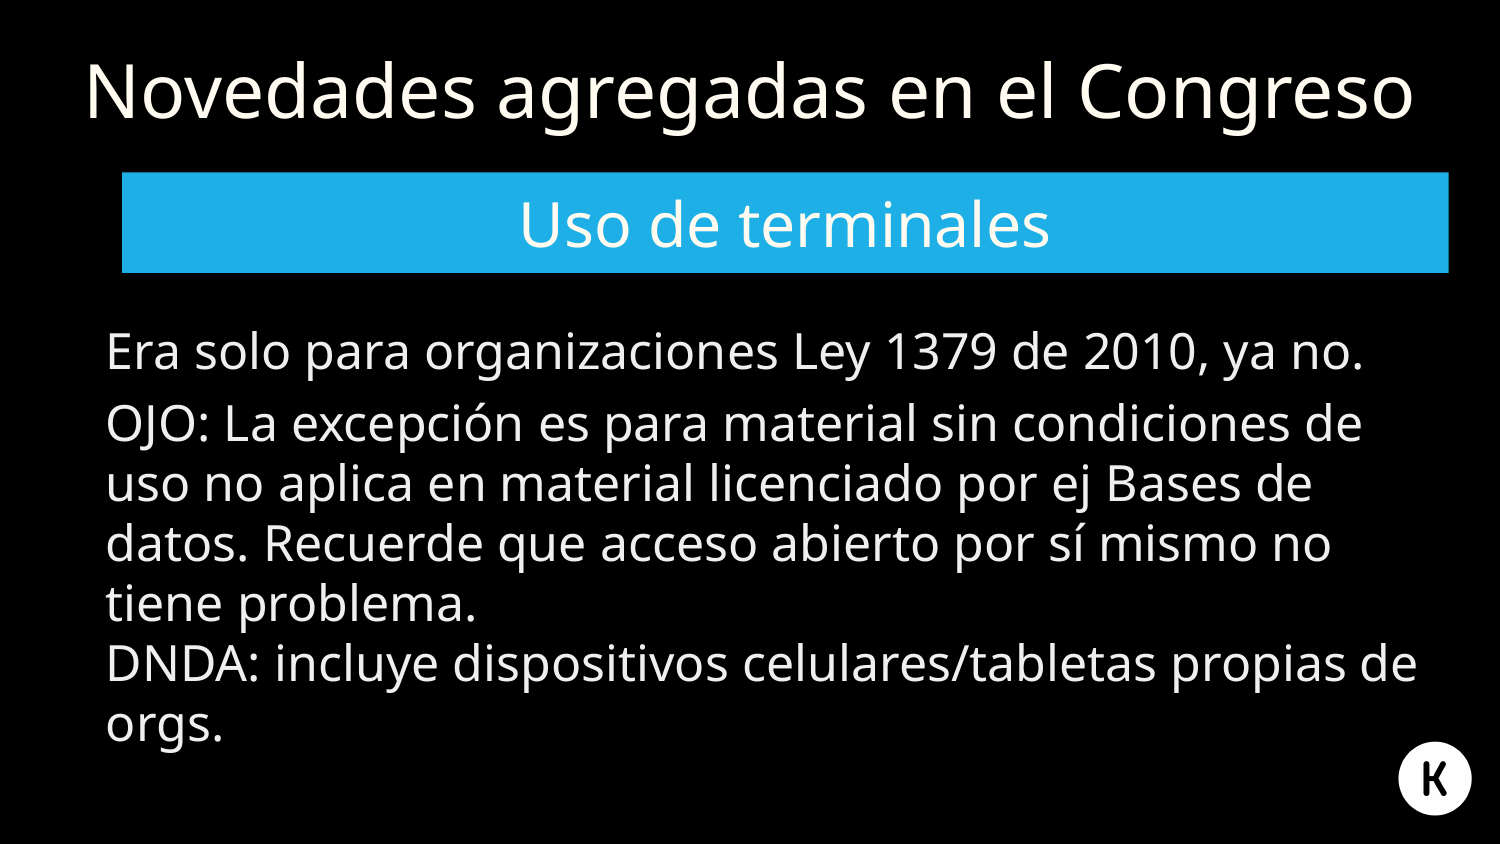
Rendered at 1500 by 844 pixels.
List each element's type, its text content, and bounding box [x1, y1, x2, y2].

list Era solo para organizaciones Ley 1379 de 2010, ya no. OJO: La excepción es para material sin condiciones de uso no aplica en material licenciado por ej Bases de datos. Recuerde que acceso abierto por sí mismo no tiene problema. DNDA: incluye dispositivos celulares/tabletas propias de orgs. [90, 321, 1449, 750]
picture [1370, 713, 1500, 844]
title Novedades agregadas en el Congreso [51, 28, 1449, 129]
text_box Uso de terminales [122, 172, 1449, 273]
